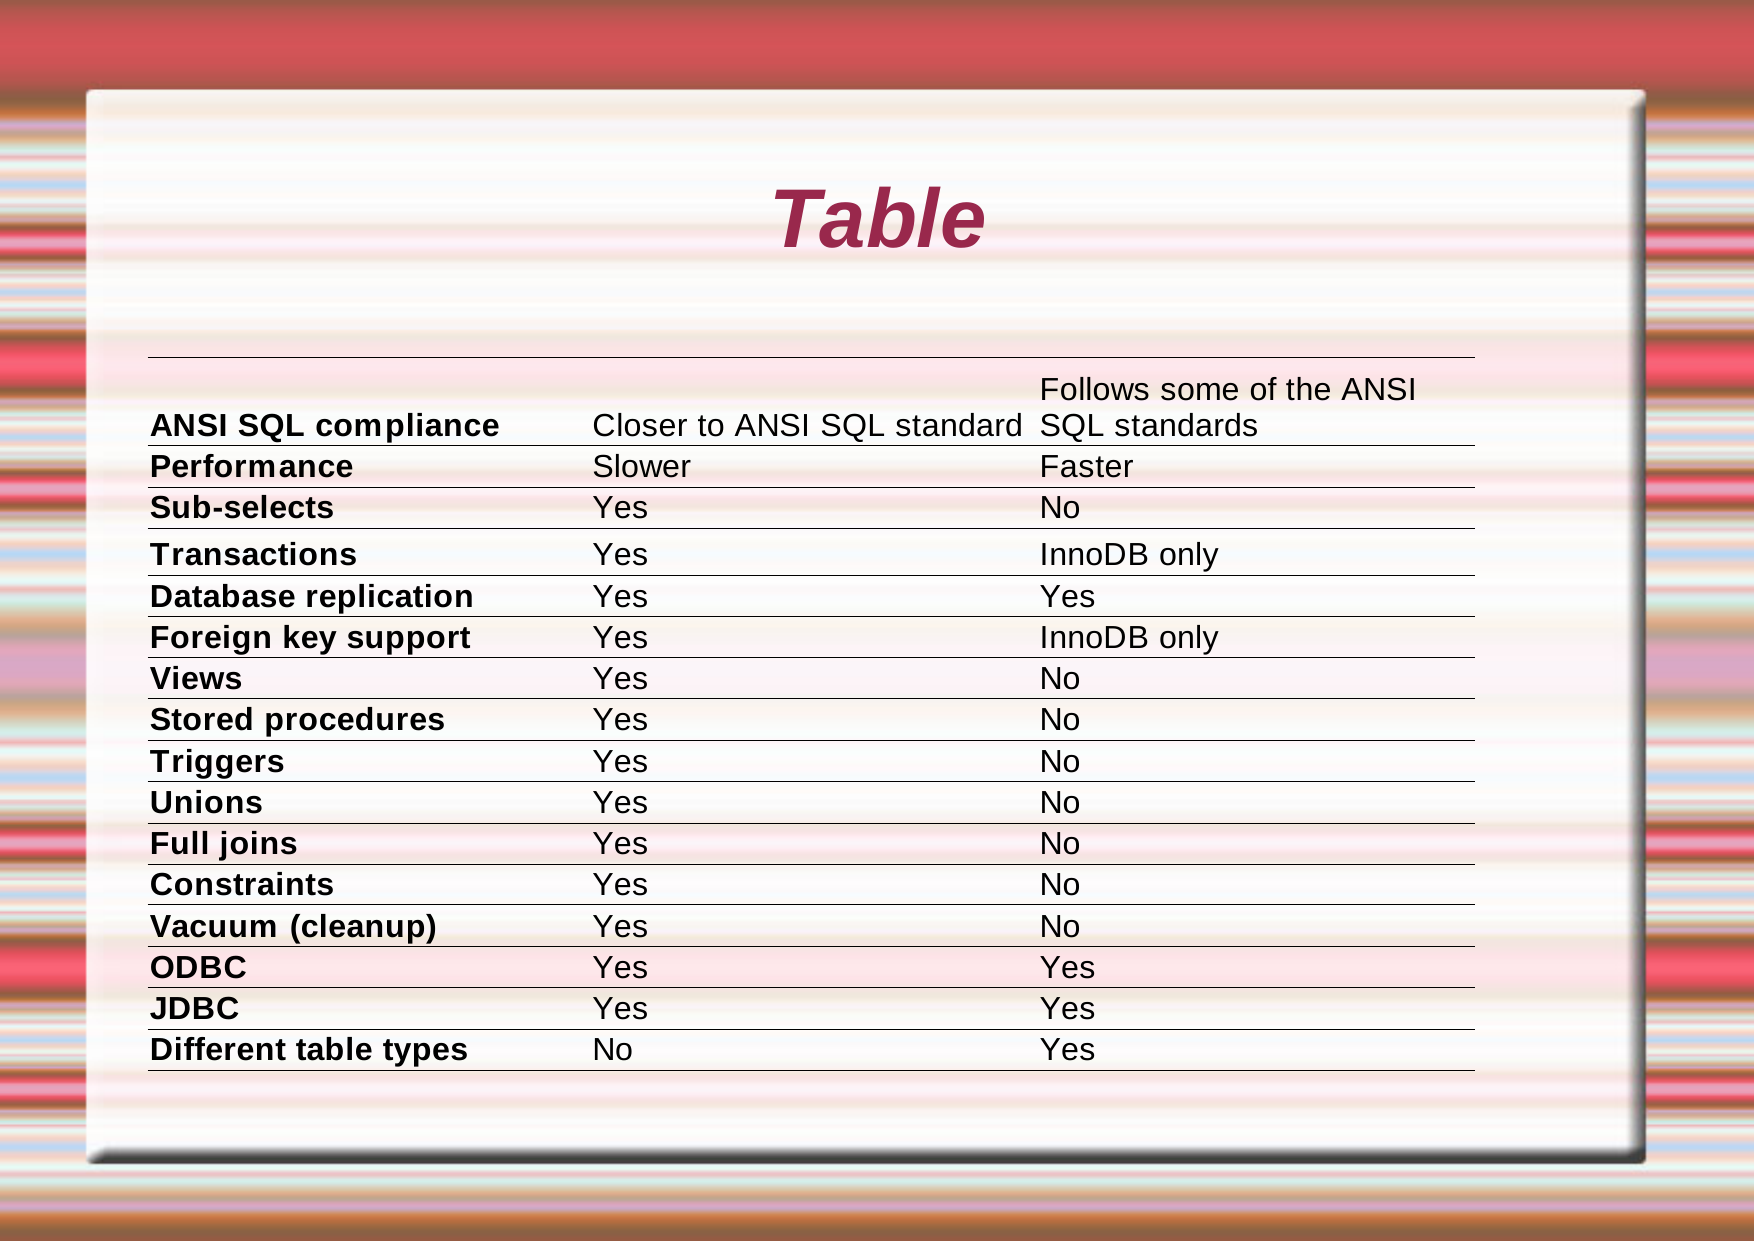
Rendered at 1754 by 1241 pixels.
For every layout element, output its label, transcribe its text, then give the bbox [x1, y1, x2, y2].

picture [0, 0, 1754, 1241]
list [143, 350, 1608, 1133]
title Table [128, 114, 1627, 322]
chart [147, 355, 1477, 1073]
